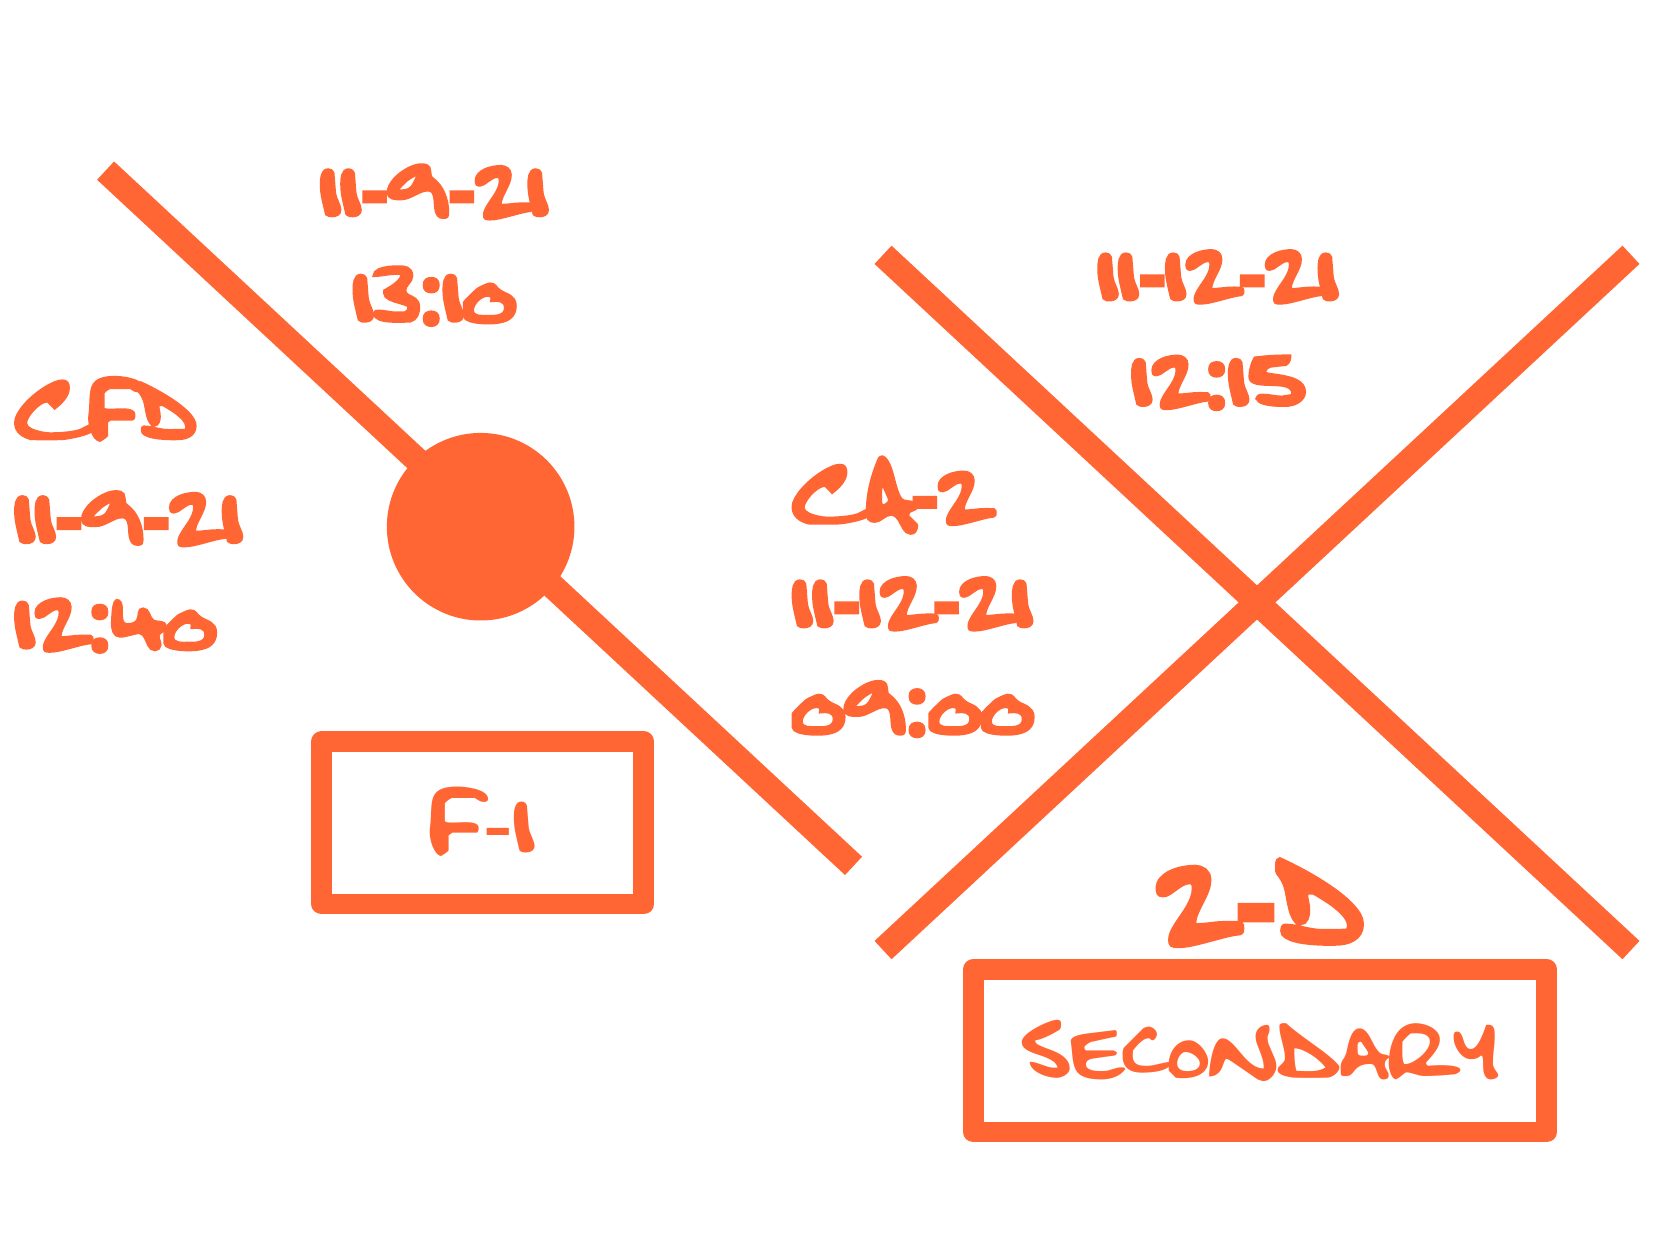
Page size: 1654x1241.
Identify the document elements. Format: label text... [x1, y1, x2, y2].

text_box 2-D [1141, 813, 1402, 969]
text_box Secondary [973, 969, 1547, 1133]
text_box CFD 11-9-21 12:40 [0, 349, 363, 715]
text_box [386, 432, 575, 621]
text_box 11-9-21 13:10 [305, 86, 670, 382]
text_box F-1 [321, 741, 644, 905]
text_box CA-2 11-12-21 09:00 [777, 434, 1141, 799]
text_box 11-12-21 12:15 [1083, 170, 1447, 466]
